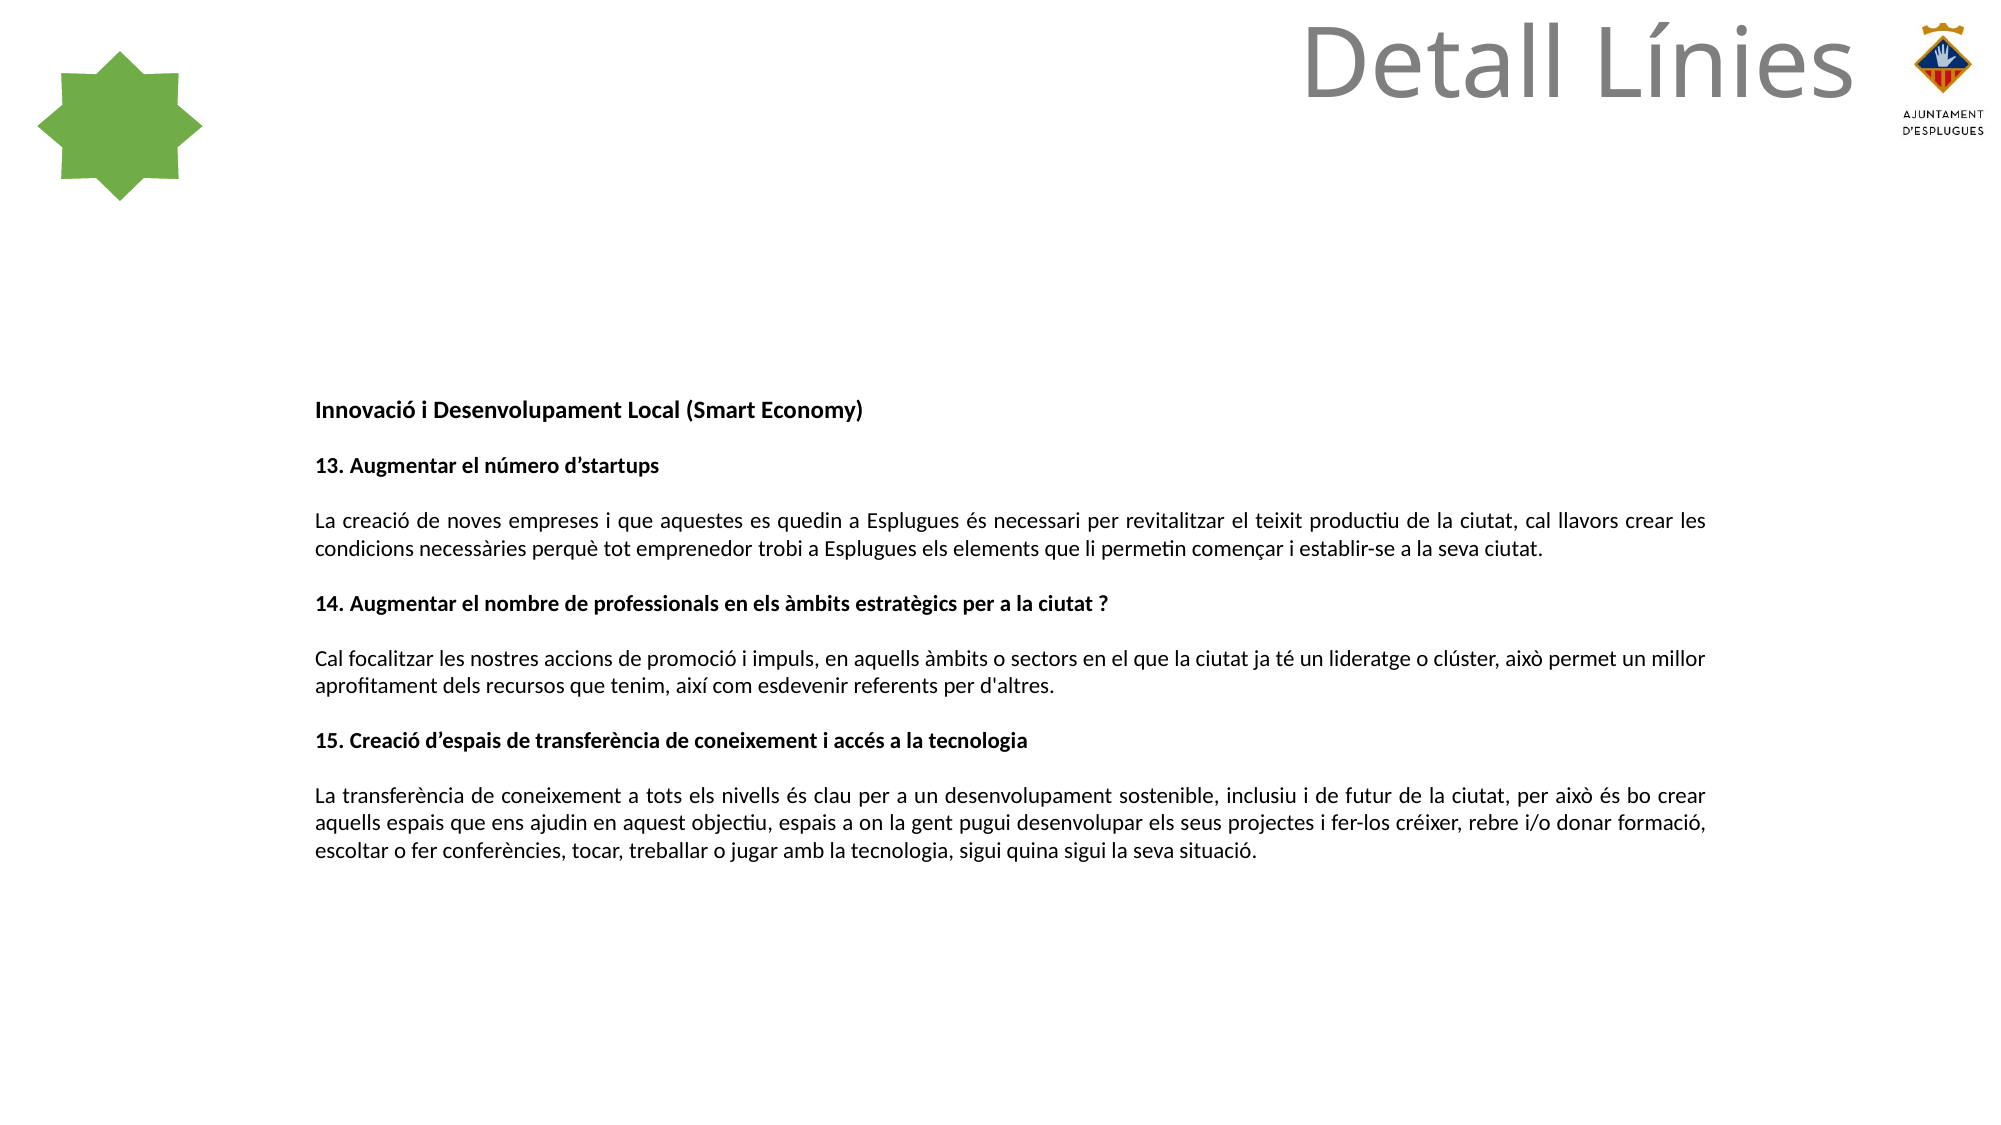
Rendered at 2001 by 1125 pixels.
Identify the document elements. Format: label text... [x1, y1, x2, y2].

text_box [32, 46, 208, 206]
picture [1894, 15, 1991, 143]
text_box Detall Línies [1181, 3, 1976, 127]
text_box Innovació i Desenvolupament Local (Smart Economy) 13. Augmentar el número d’startups La creació de noves empreses i que aquestes es quedin a Esplugues és necessari per revitalitzar el teixit productiu de la ciutat, cal llavors crear les condicions necessàries perquè tot emprenedor trobi a Esplugues els elements que li permetin començar i establir-se a la seva ciutat. 14. Augmentar el nombre de professionals en els àmbits estratègics per a la ciutat ? Cal focalitzar les nostres accions de promoció i impuls, en aquells àmbits o sectors en el que la ciutat ja té un lideratge o clúster, això permet un millor aprofitament dels recursos que tenim, així com esdevenir referents per d'altres. 15. Creació d’espais de transferència de coneixement i accés a la tecnologia La transferència de coneixement a tots els nivells és clau per a un desenvolupament sostenible, inclusiu i de futur de la ciutat, per això és bo crear aquells espais que ens ajudin en aquest objectiu, espais a on la gent pugui desenvolupar els seus projectes i fer-los créixer, rebre i/o donar formació, escoltar o fer conferències, tocar, treballar o jugar amb la tecnologia, sigui quina sigui la seva situació. [300, 386, 1724, 870]
